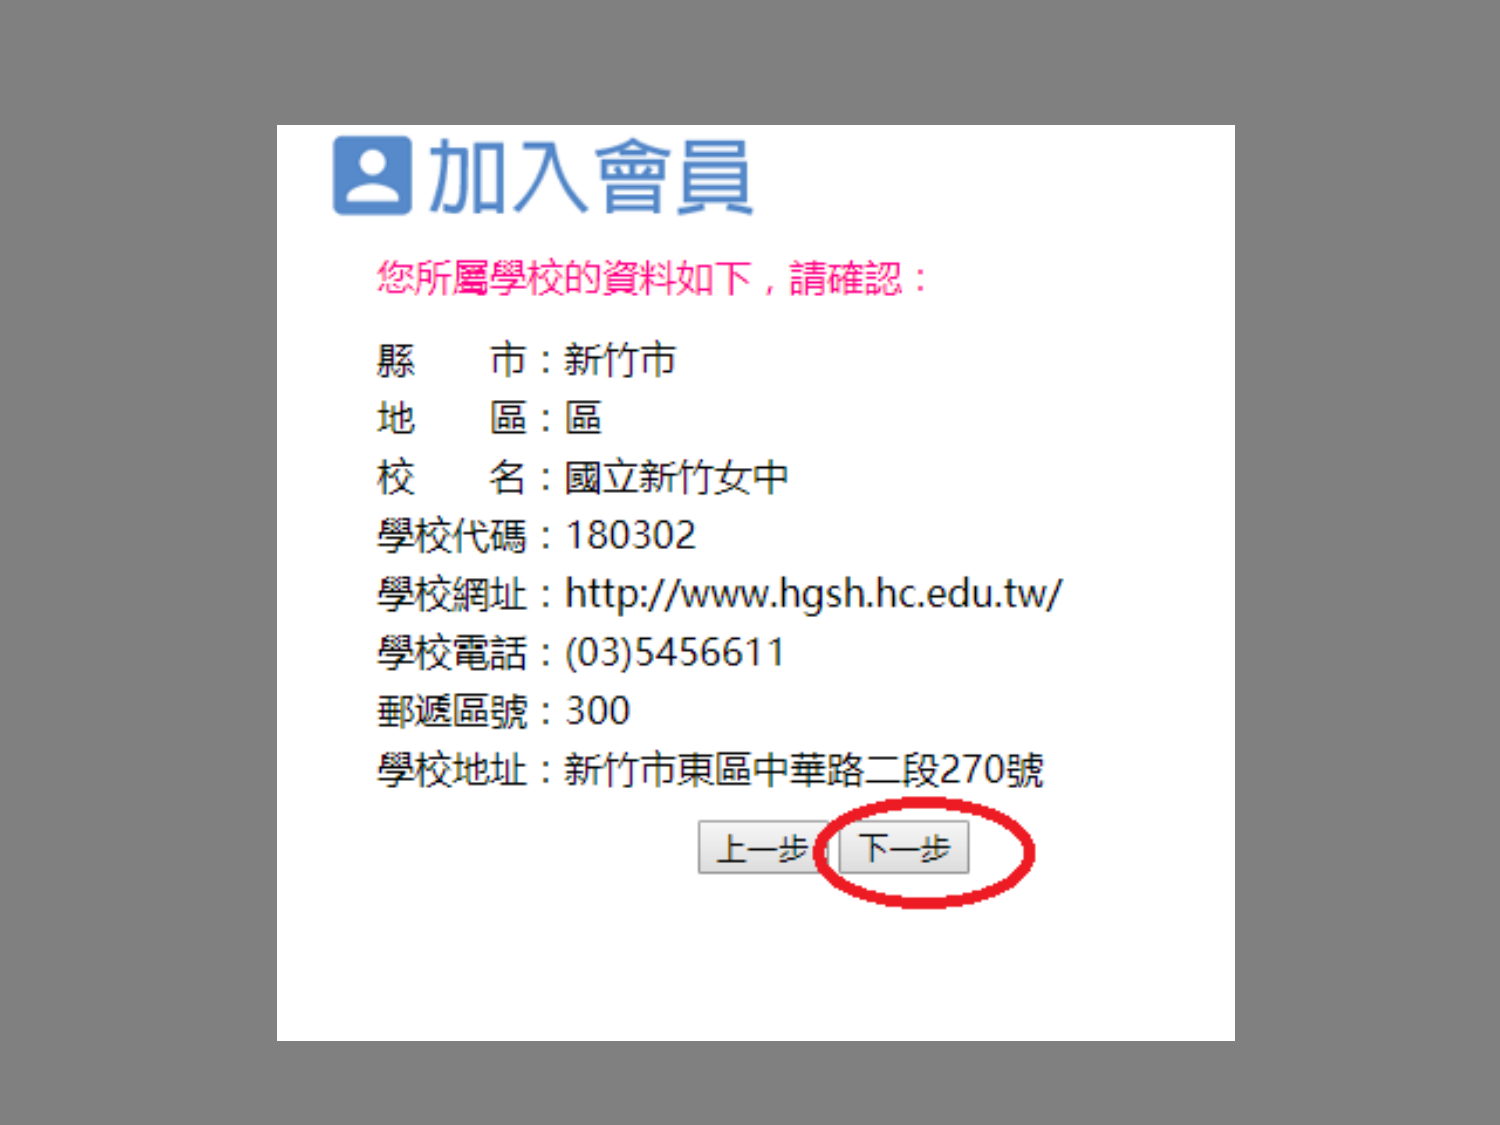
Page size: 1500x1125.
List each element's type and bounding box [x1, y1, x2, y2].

picture [277, 125, 1235, 1041]
